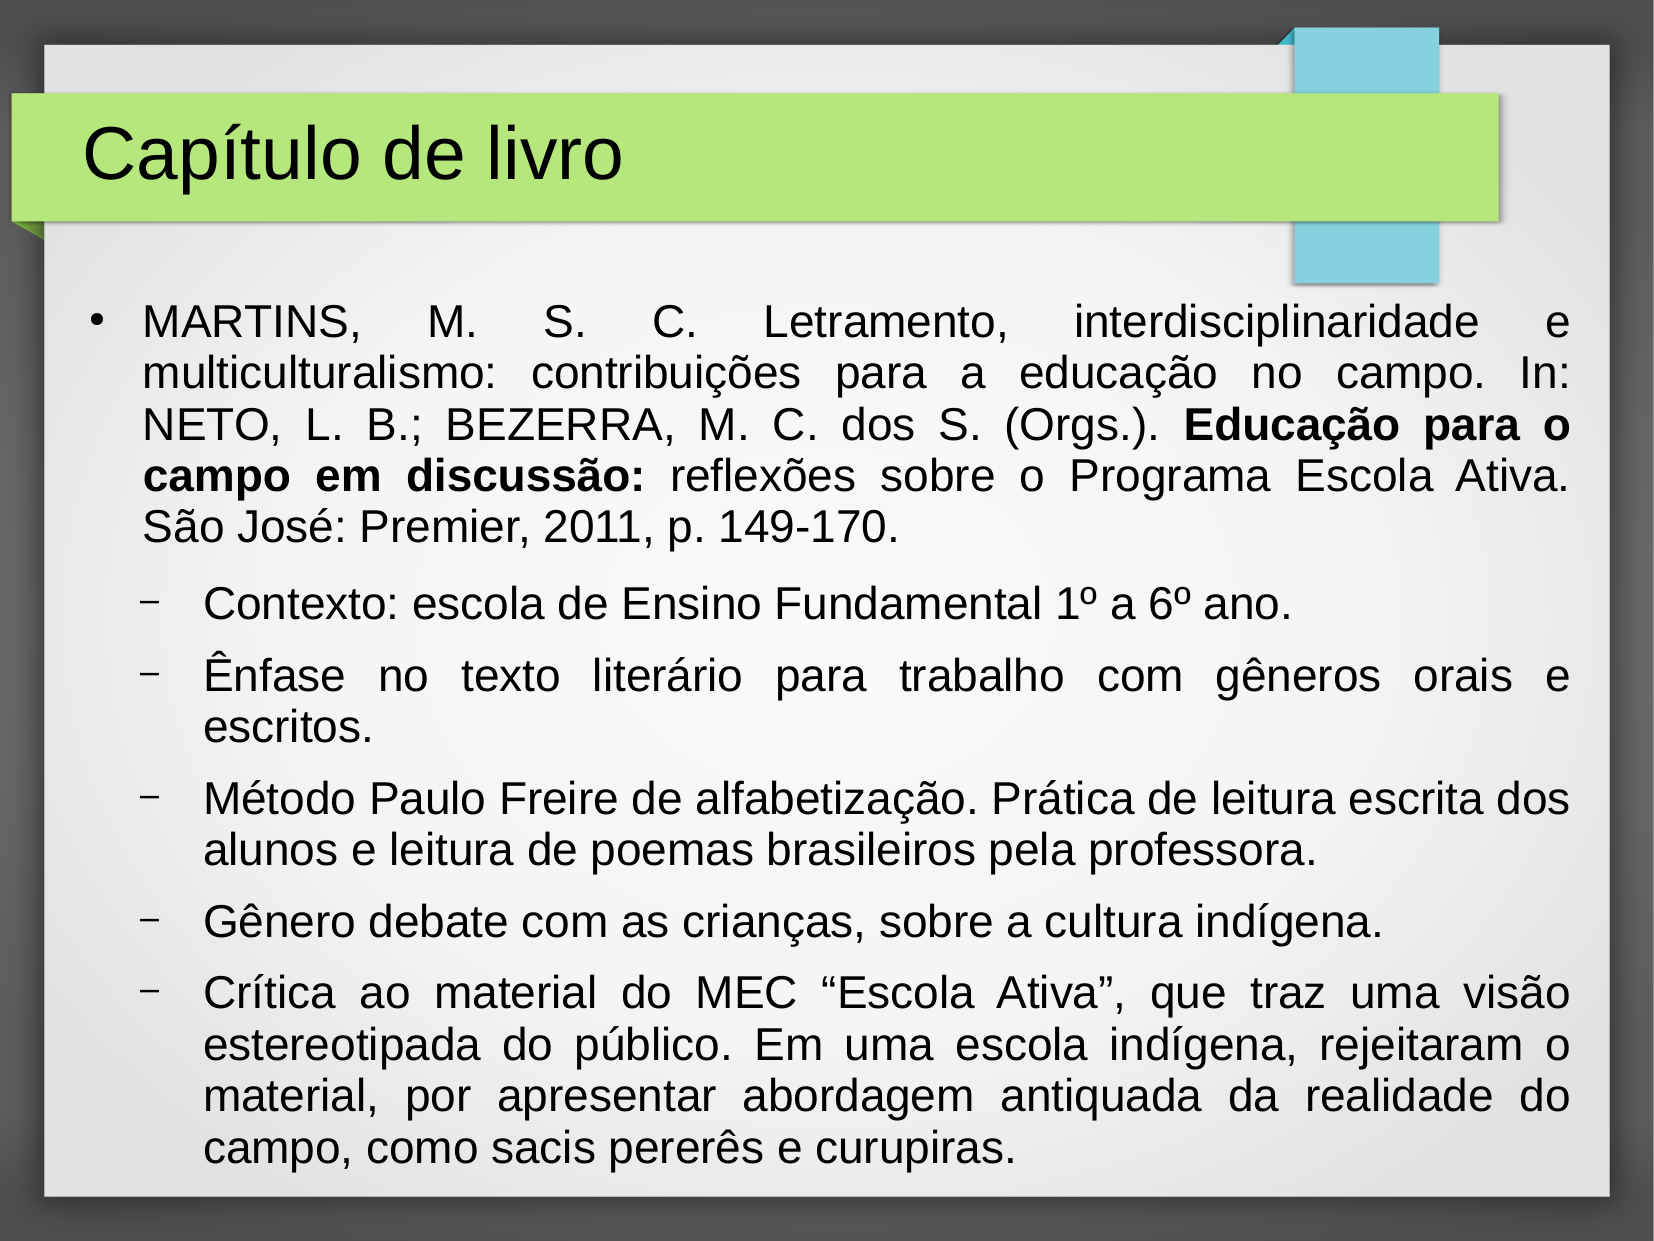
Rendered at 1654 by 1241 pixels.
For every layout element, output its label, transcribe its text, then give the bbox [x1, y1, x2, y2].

picture [0, 0, 1654, 1241]
list MARTINS, M. S. C. Letramento, interdisciplinaridade e multiculturalismo: contribuições para a educação no campo. In: NETO, L. B.; BEZERRA, M. C. dos S. (Orgs.). Educação para o campo em discussão: reflexões sobre o Programa Escola Ativa. São José: Premier, 2011, p. 149-170. Contexto: escola de Ensino Fundamental 1º a 6º ano. Ênfase no texto literário para trabalho com gêneros orais e escritos. Método Paulo Freire de alfabetização. Prática de leitura escrita dos alunos e leitura de poemas brasileiros pela professora. Gênero debate com as crianças, sobre a cultura indígena. Crítica ao material do MEC “Escola Ativa”, que traz uma visão estereotipada do público. Em uma escola indígena, rejeitaram o material, por apresentar abordagem antiquada da realidade do campo, como sacis pererês e curupiras. [82, 295, 1571, 1182]
title Capítulo de livro [82, 94, 1264, 213]
